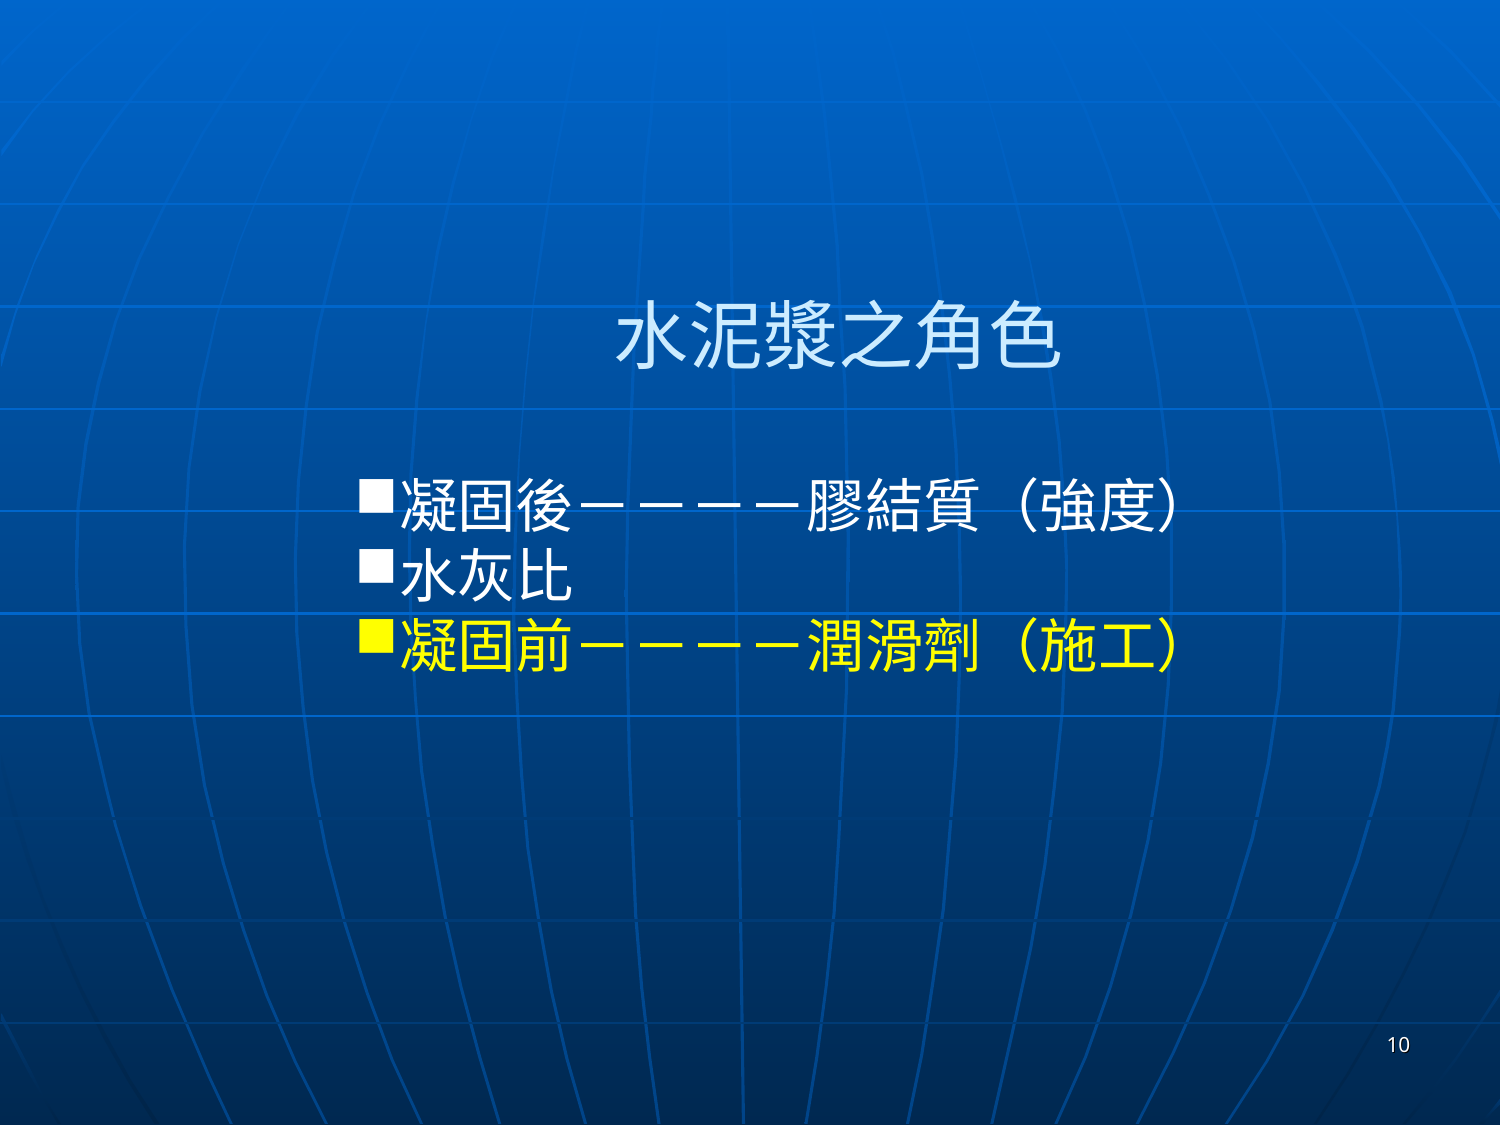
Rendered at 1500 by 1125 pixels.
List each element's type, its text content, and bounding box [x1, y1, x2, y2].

text_box <編號> [1074, 1024, 1426, 1100]
text_box 水泥漿之角色 凝固後－－－－膠結質（強度） 水灰比 凝固前－－－－潤滑劑（施工） [339, 281, 1247, 687]
